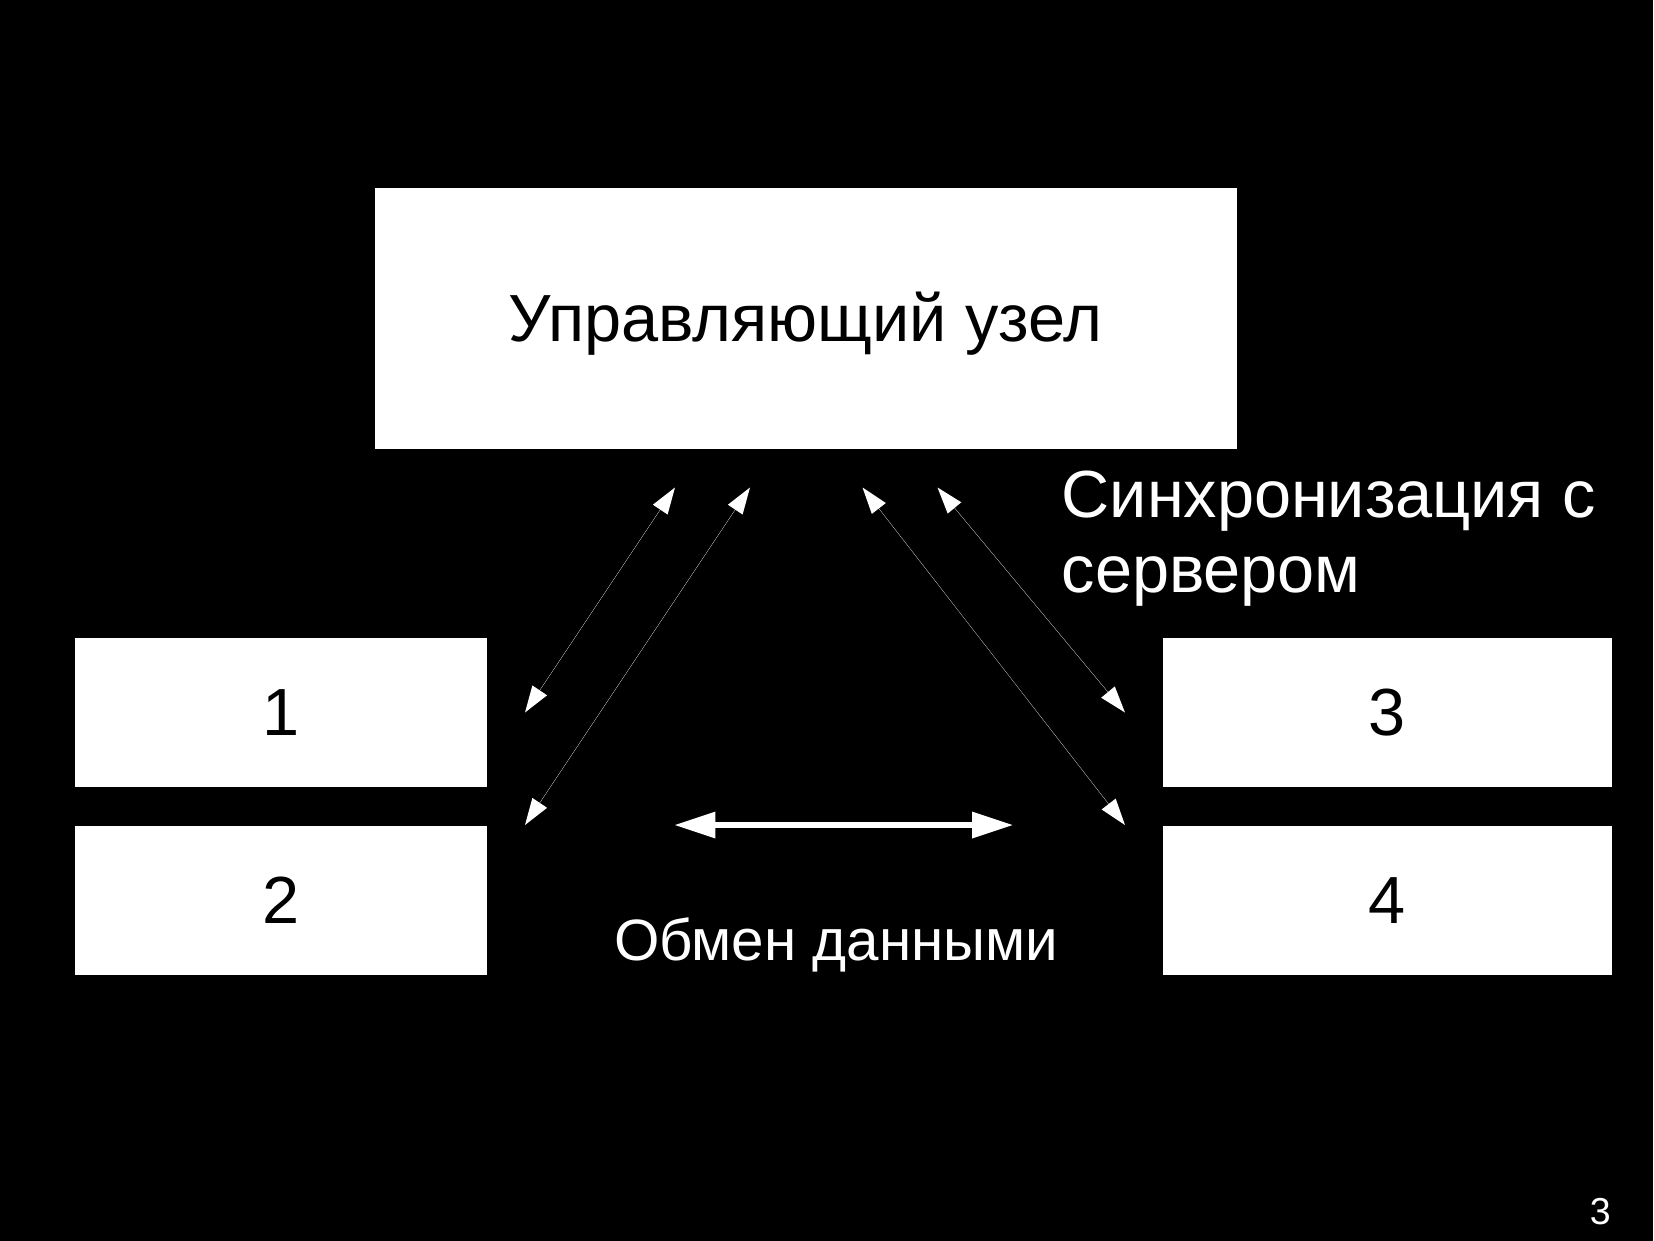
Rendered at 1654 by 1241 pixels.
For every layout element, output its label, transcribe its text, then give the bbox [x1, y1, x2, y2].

text_box 3 [1162, 637, 1613, 788]
text_box 4 [1162, 825, 1613, 976]
text_box 3 [1575, 1183, 1651, 1241]
text_box 1 [74, 637, 488, 788]
text_box Управляющий узел [374, 187, 1238, 450]
text_box Обмен данными [600, 900, 1088, 980]
text_box 2 [74, 825, 488, 976]
text_box Синхронизация с сервером [1046, 450, 1653, 615]
